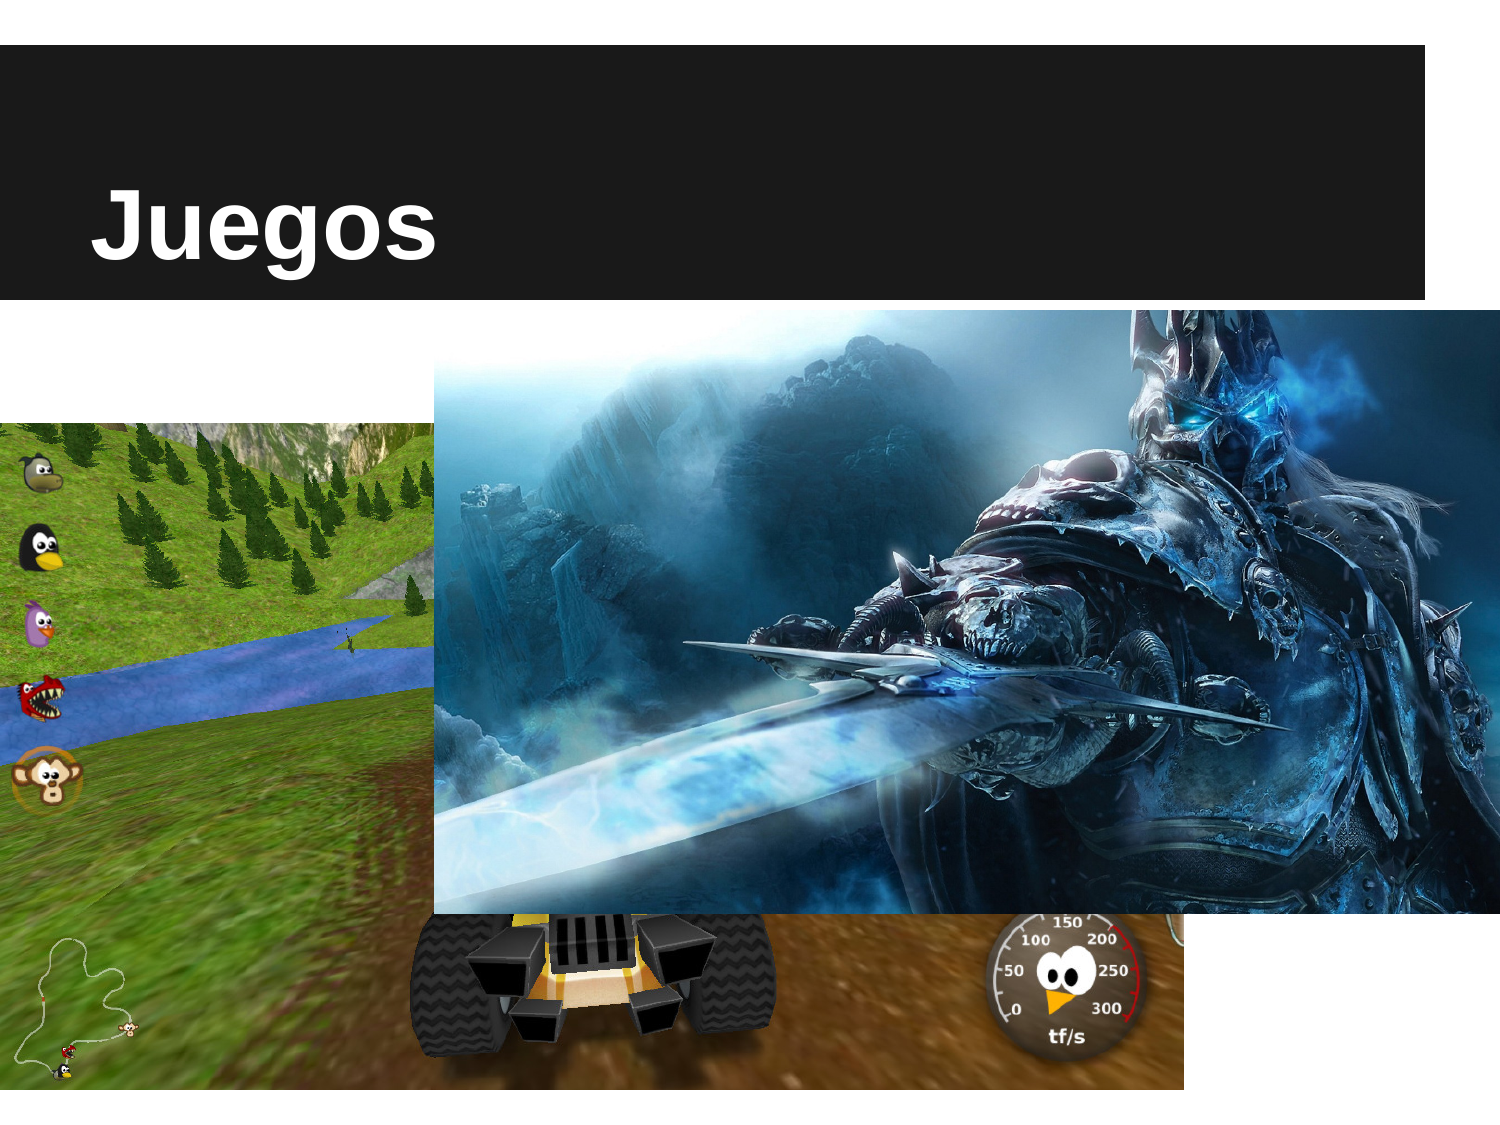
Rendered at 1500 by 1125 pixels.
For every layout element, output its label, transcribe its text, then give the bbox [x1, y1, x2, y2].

picture [0, 310, 1500, 1090]
title Juegos [75, 45, 1426, 295]
